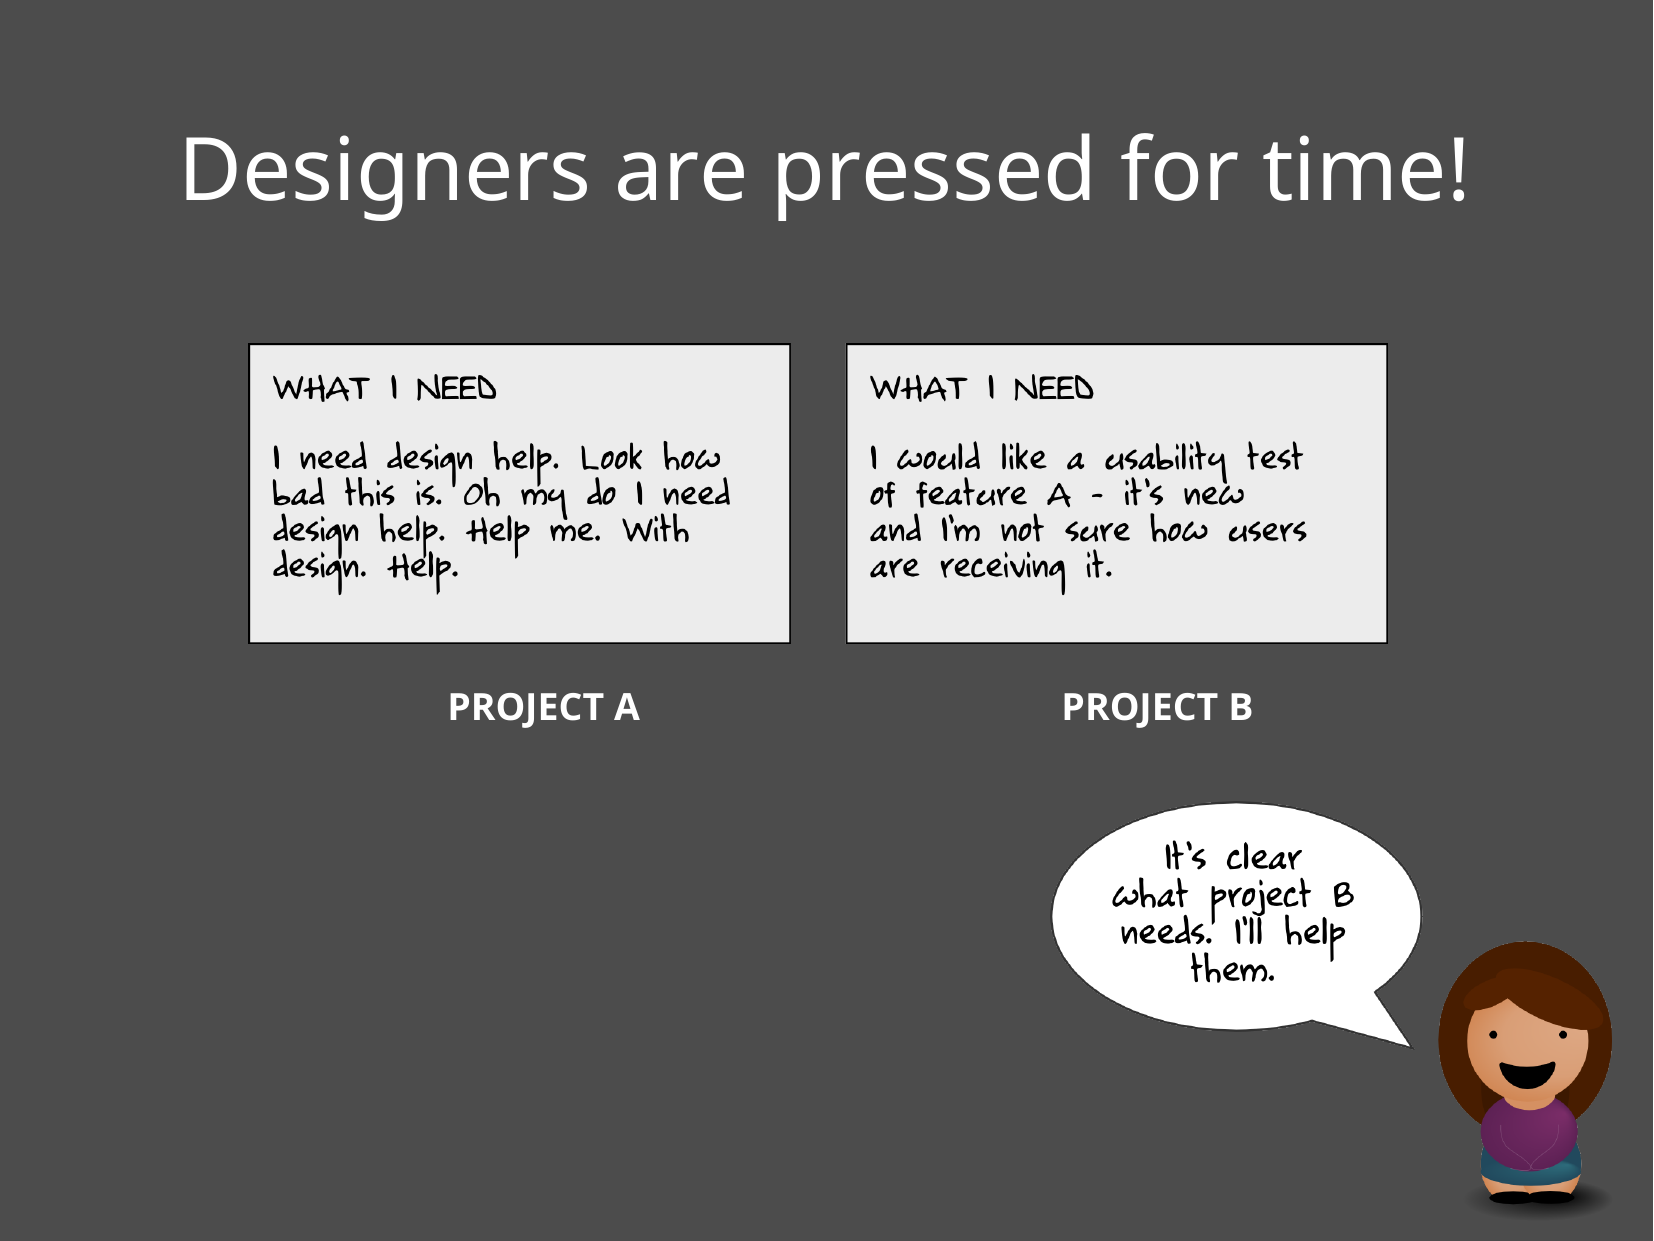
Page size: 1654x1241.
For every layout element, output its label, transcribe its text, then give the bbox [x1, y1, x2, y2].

title Designers are pressed for time! [37, 71, 1613, 279]
picture [1050, 801, 1613, 1221]
picture [248, 343, 1388, 644]
title PROJECT B [1061, 679, 1396, 741]
title PROJECT A [447, 679, 782, 741]
